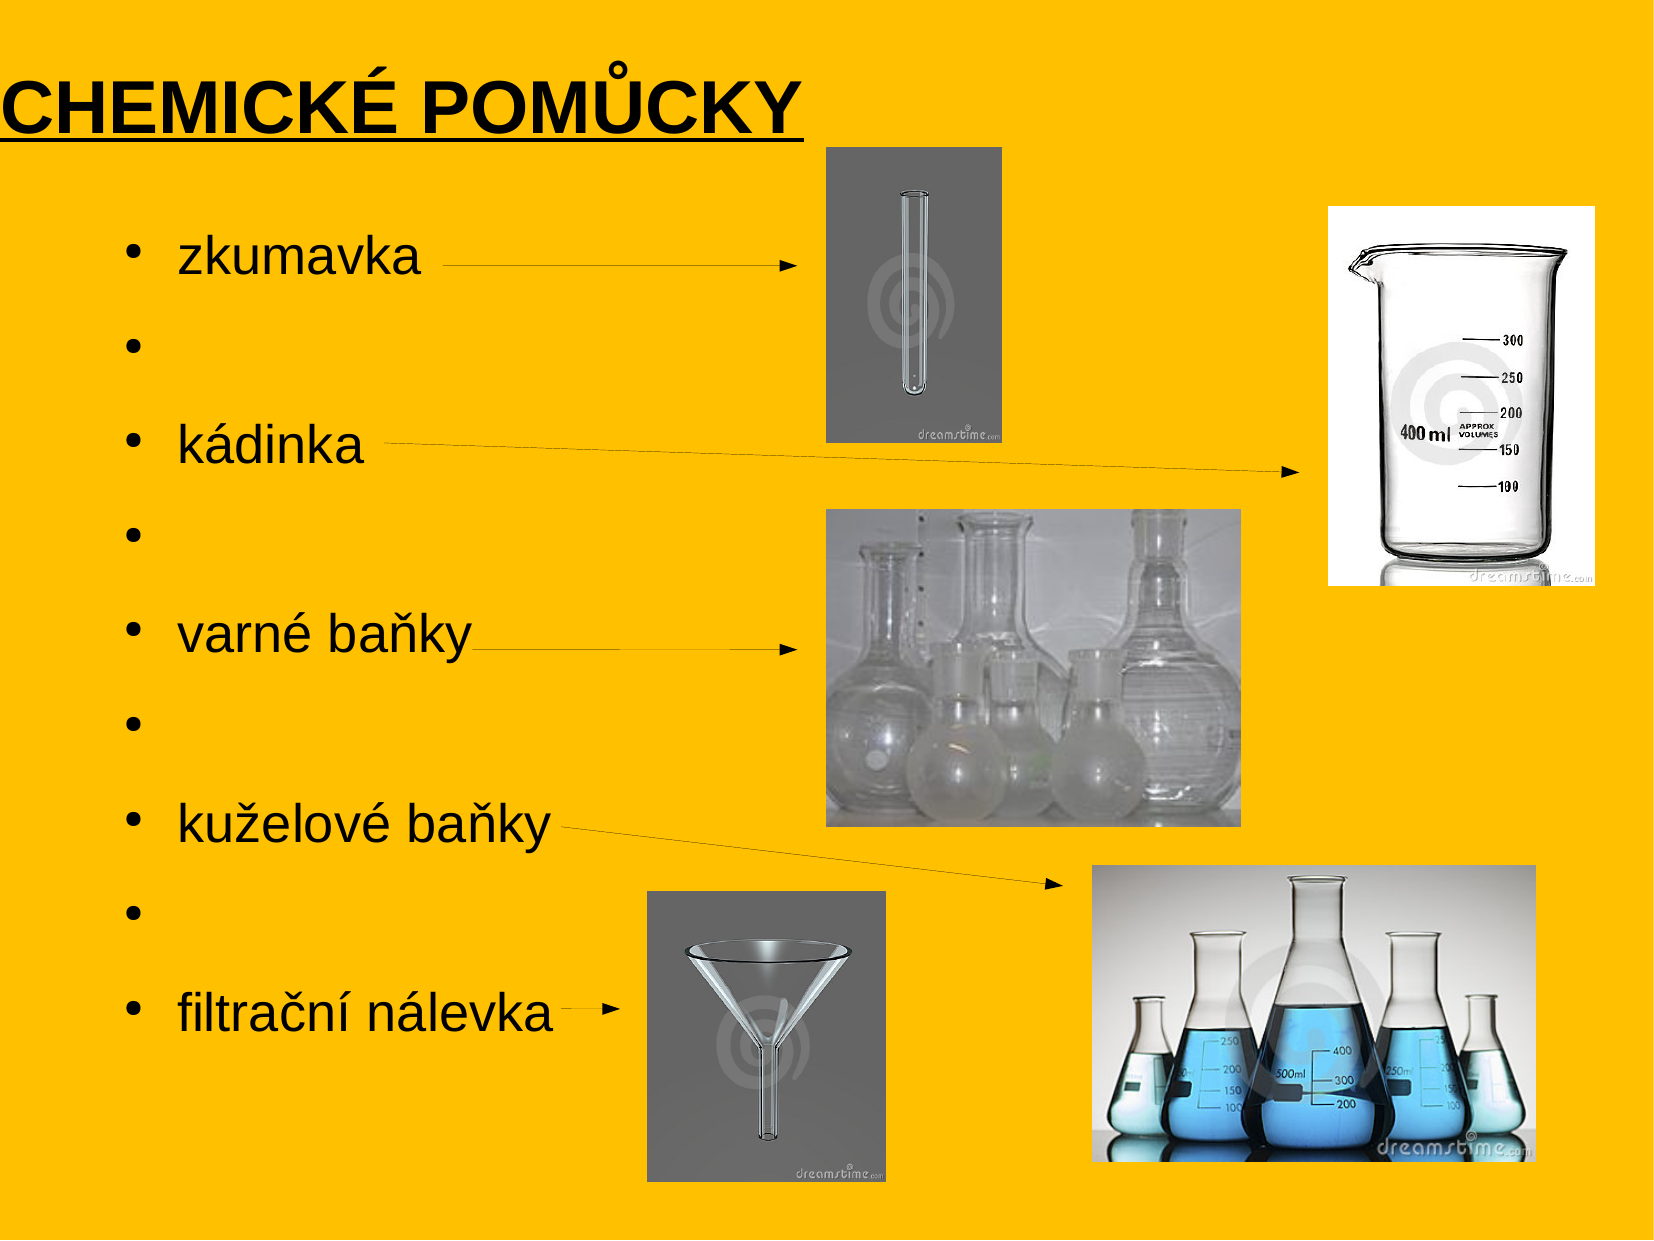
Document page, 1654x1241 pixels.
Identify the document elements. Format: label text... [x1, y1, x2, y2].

picture [1092, 865, 1536, 1162]
list zkumavka kádinka varné baňky kuželové baňky filtrační nálevka [88, 220, 1577, 1241]
picture [647, 891, 886, 1182]
picture [826, 147, 1002, 443]
picture [826, 509, 1241, 827]
picture [1328, 206, 1595, 586]
title CHEMICKÉ POMŮCKY [0, 0, 1489, 207]
